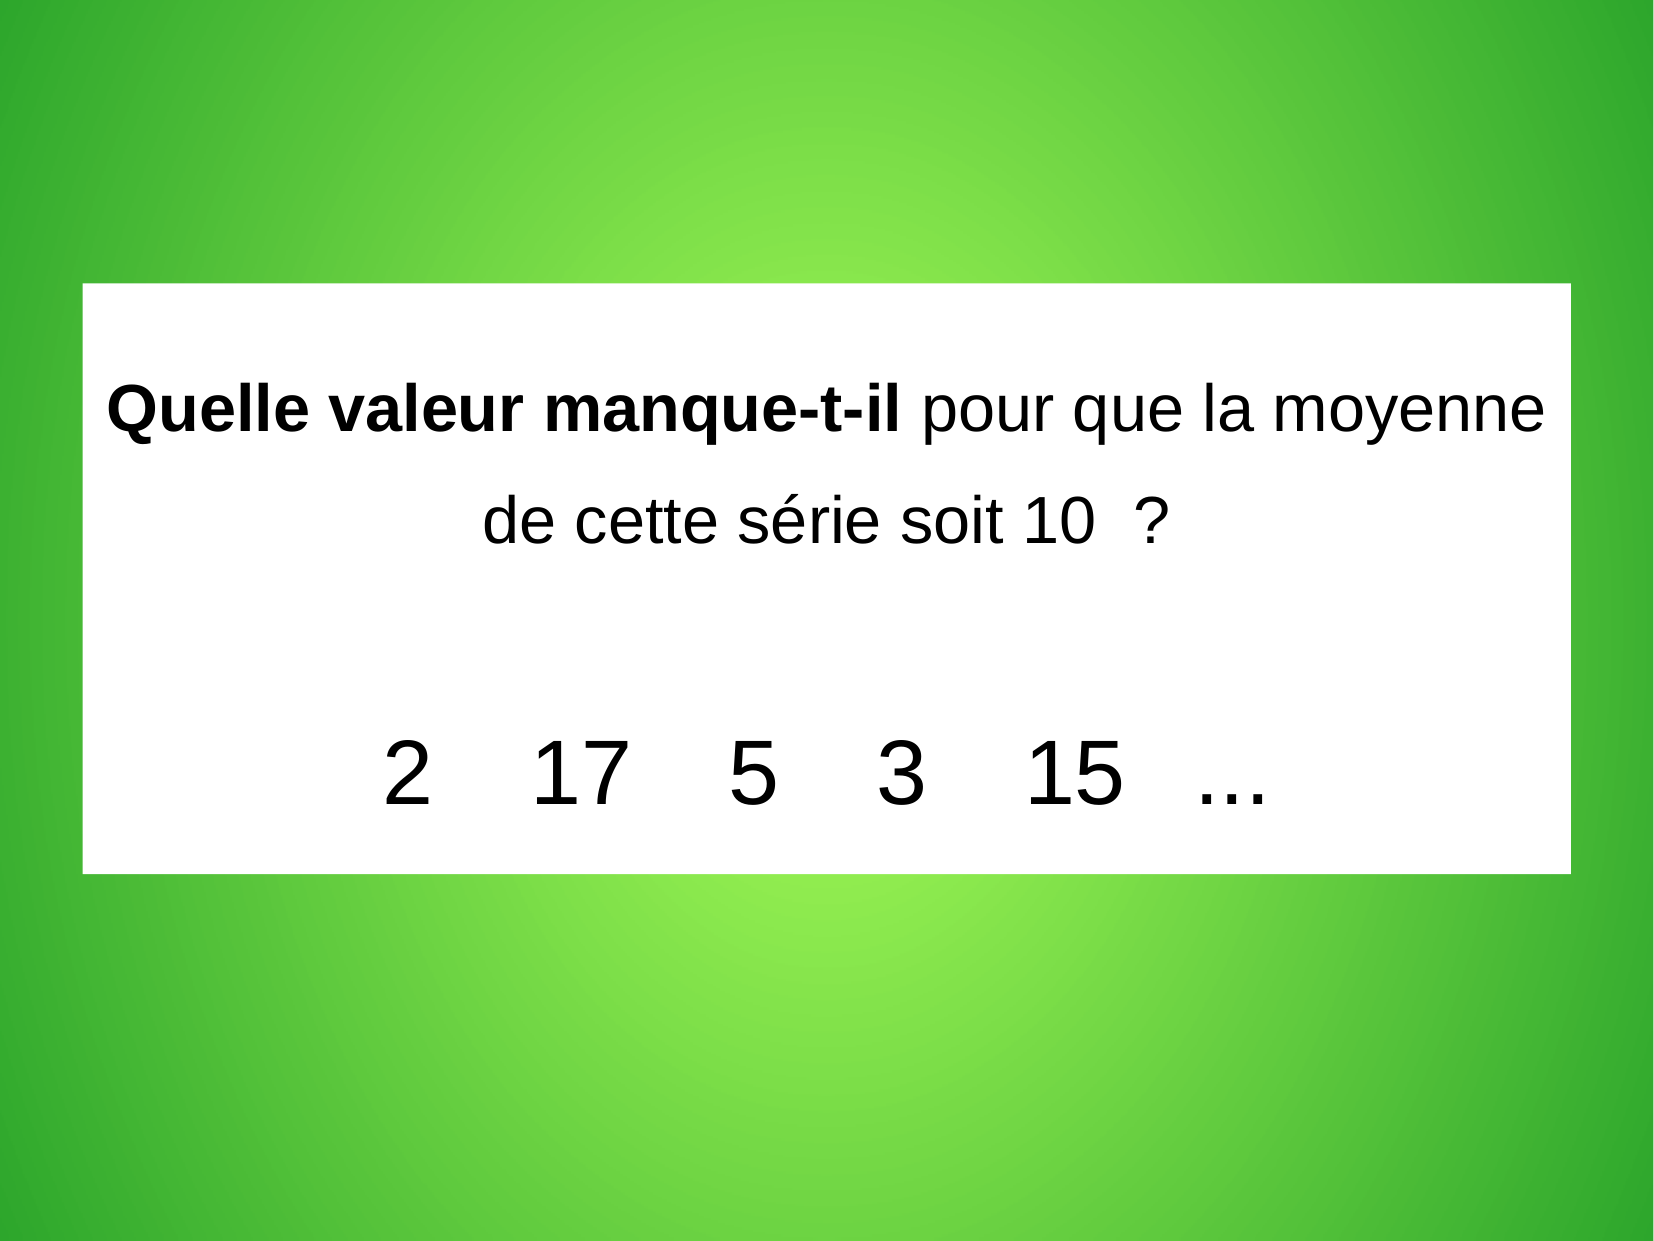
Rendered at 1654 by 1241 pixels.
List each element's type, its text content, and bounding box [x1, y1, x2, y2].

picture [0, 0, 1654, 1241]
subtitle Quelle valeur manque-t-il pour que la moyenne de cette série soit 10 ? 2 17 5 3 15 ... [82, 283, 1571, 875]
